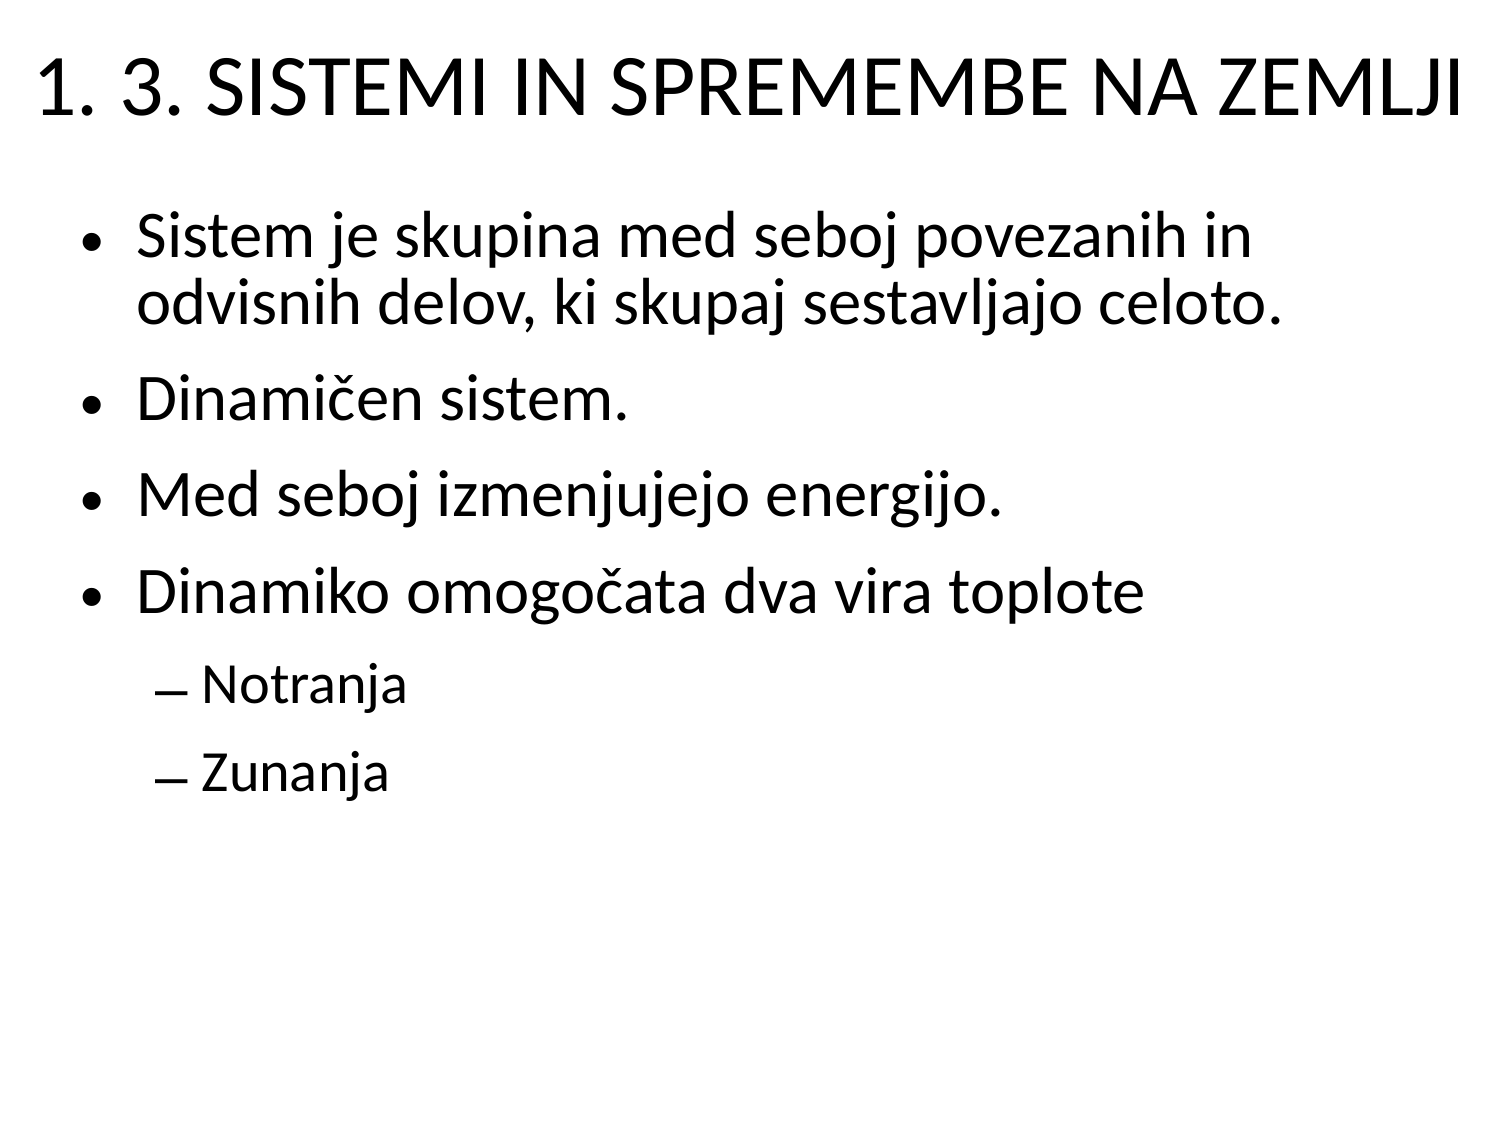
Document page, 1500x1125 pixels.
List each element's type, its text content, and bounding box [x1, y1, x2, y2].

title 1. 3. SISTEMI IN SPREMEMBE NA ZEMLJI [0, 0, 1500, 188]
table_header [1447, 225, 1500, 1025]
list Sistem je skupina med seboj povezanih in odvisnih delov, ki skupaj sestavljajo celoto. Dinamičen sistem. Med seboj izmenjujejo energijo. Dinamiko omogočata dva vira toplote Notranja Zunanja [64, 200, 1447, 1125]
table_header [0, 225, 64, 1025]
